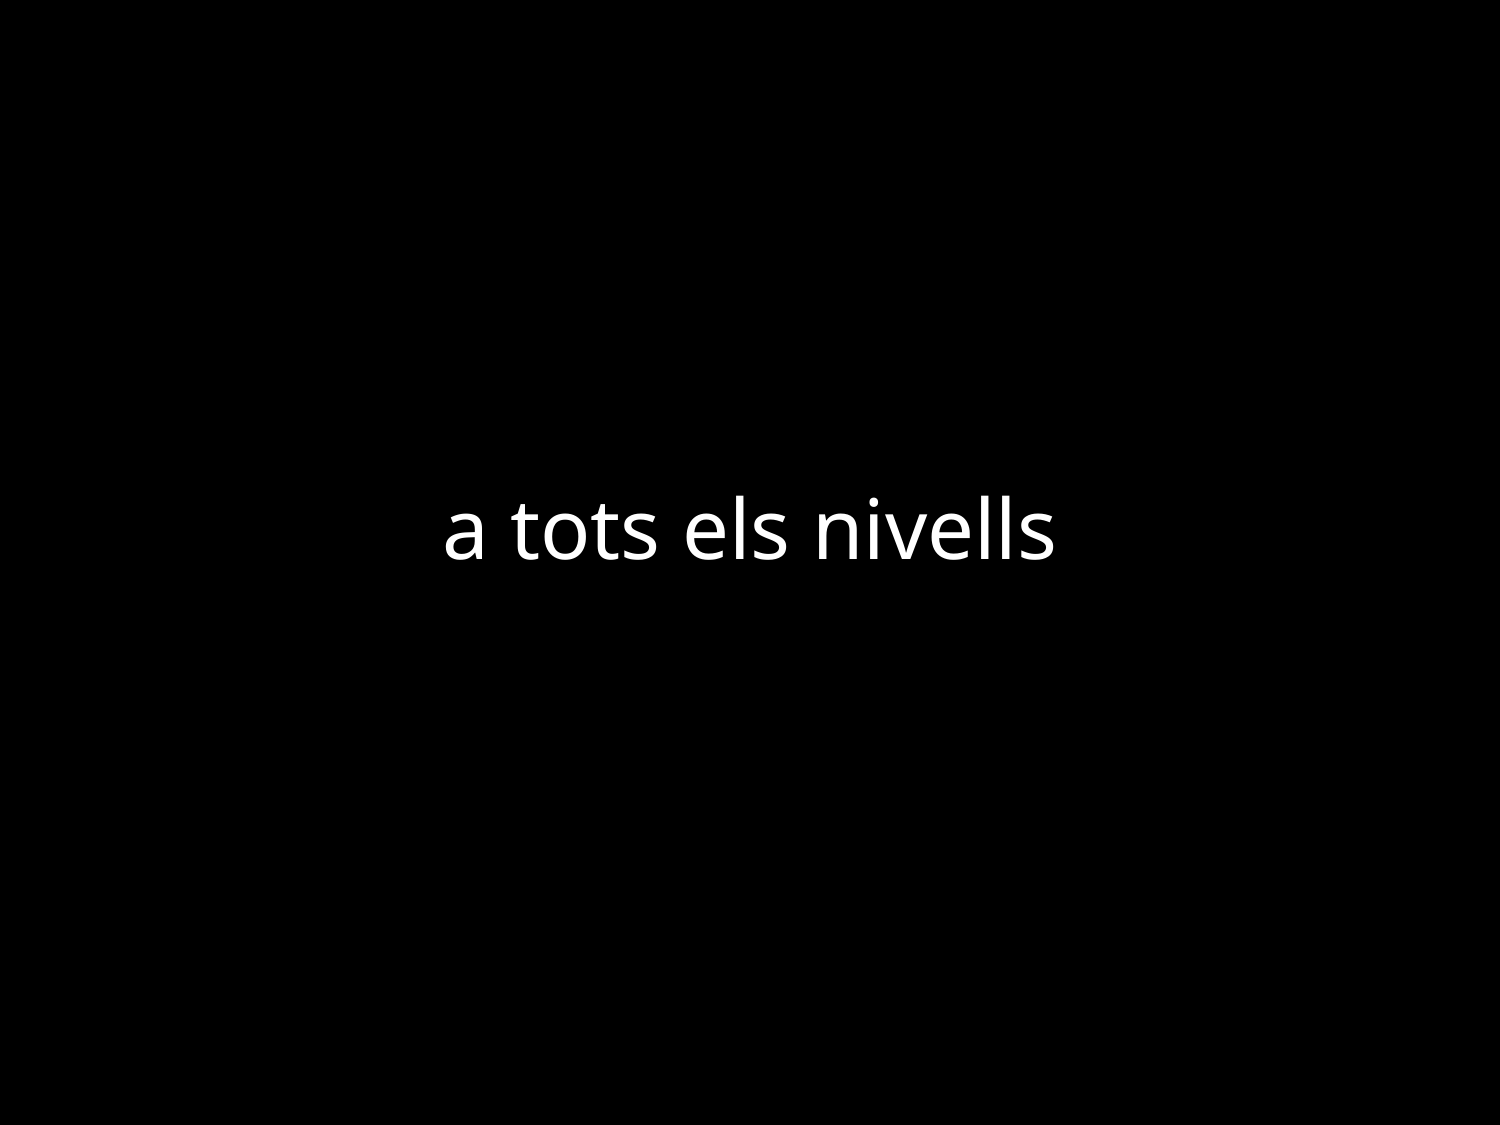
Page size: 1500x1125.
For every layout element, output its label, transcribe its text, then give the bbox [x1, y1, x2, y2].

title a tots els nivells [112, 349, 1388, 591]
